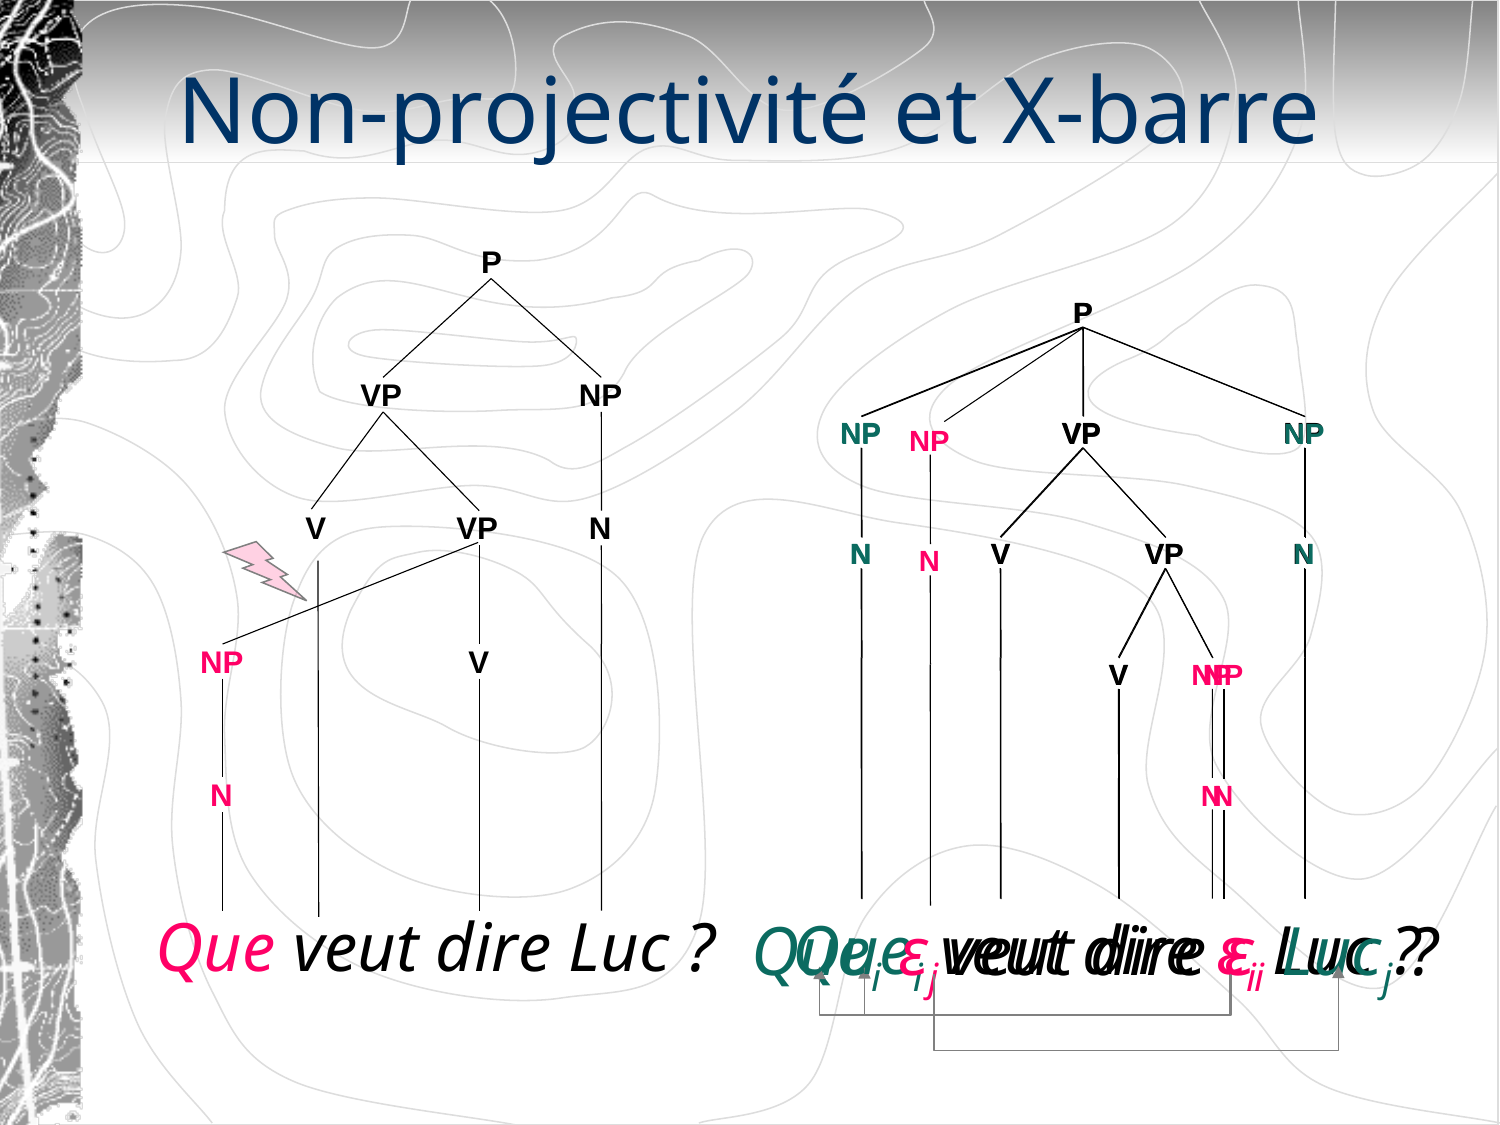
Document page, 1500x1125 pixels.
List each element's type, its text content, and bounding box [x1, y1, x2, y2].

text_box V [1109, 659, 1129, 693]
text_box V [305, 511, 327, 547]
text_box P [1073, 297, 1094, 330]
text_box NP [578, 378, 623, 414]
text_box Que veut dire Luc ? [141, 898, 731, 996]
text_box V [991, 538, 1011, 572]
text_box VP [1145, 538, 1185, 572]
text_box NP [909, 424, 950, 458]
text_box N [850, 538, 872, 572]
text_box NP [200, 645, 244, 681]
text_box VP [456, 511, 499, 547]
text_box N [1200, 779, 1212, 813]
text_box V [468, 645, 490, 681]
title Non-projectivité et X-barre [75, 45, 1426, 171]
text_box N [919, 545, 941, 578]
text_box N [210, 778, 233, 814]
text_box N [1293, 538, 1315, 572]
text_box NP [840, 417, 882, 451]
text_box [223, 541, 307, 601]
text_box VP [360, 378, 402, 414]
text_box VP [1062, 417, 1102, 451]
text_box N [1212, 779, 1234, 813]
text_box N [589, 511, 612, 547]
text_box P [480, 245, 502, 281]
text_box NP [1202, 659, 1244, 693]
text_box NP [1191, 658, 1212, 692]
text_box Quei εj veut dire εi Lucj ? [736, 896, 1454, 1001]
text_box NP [1283, 417, 1325, 451]
